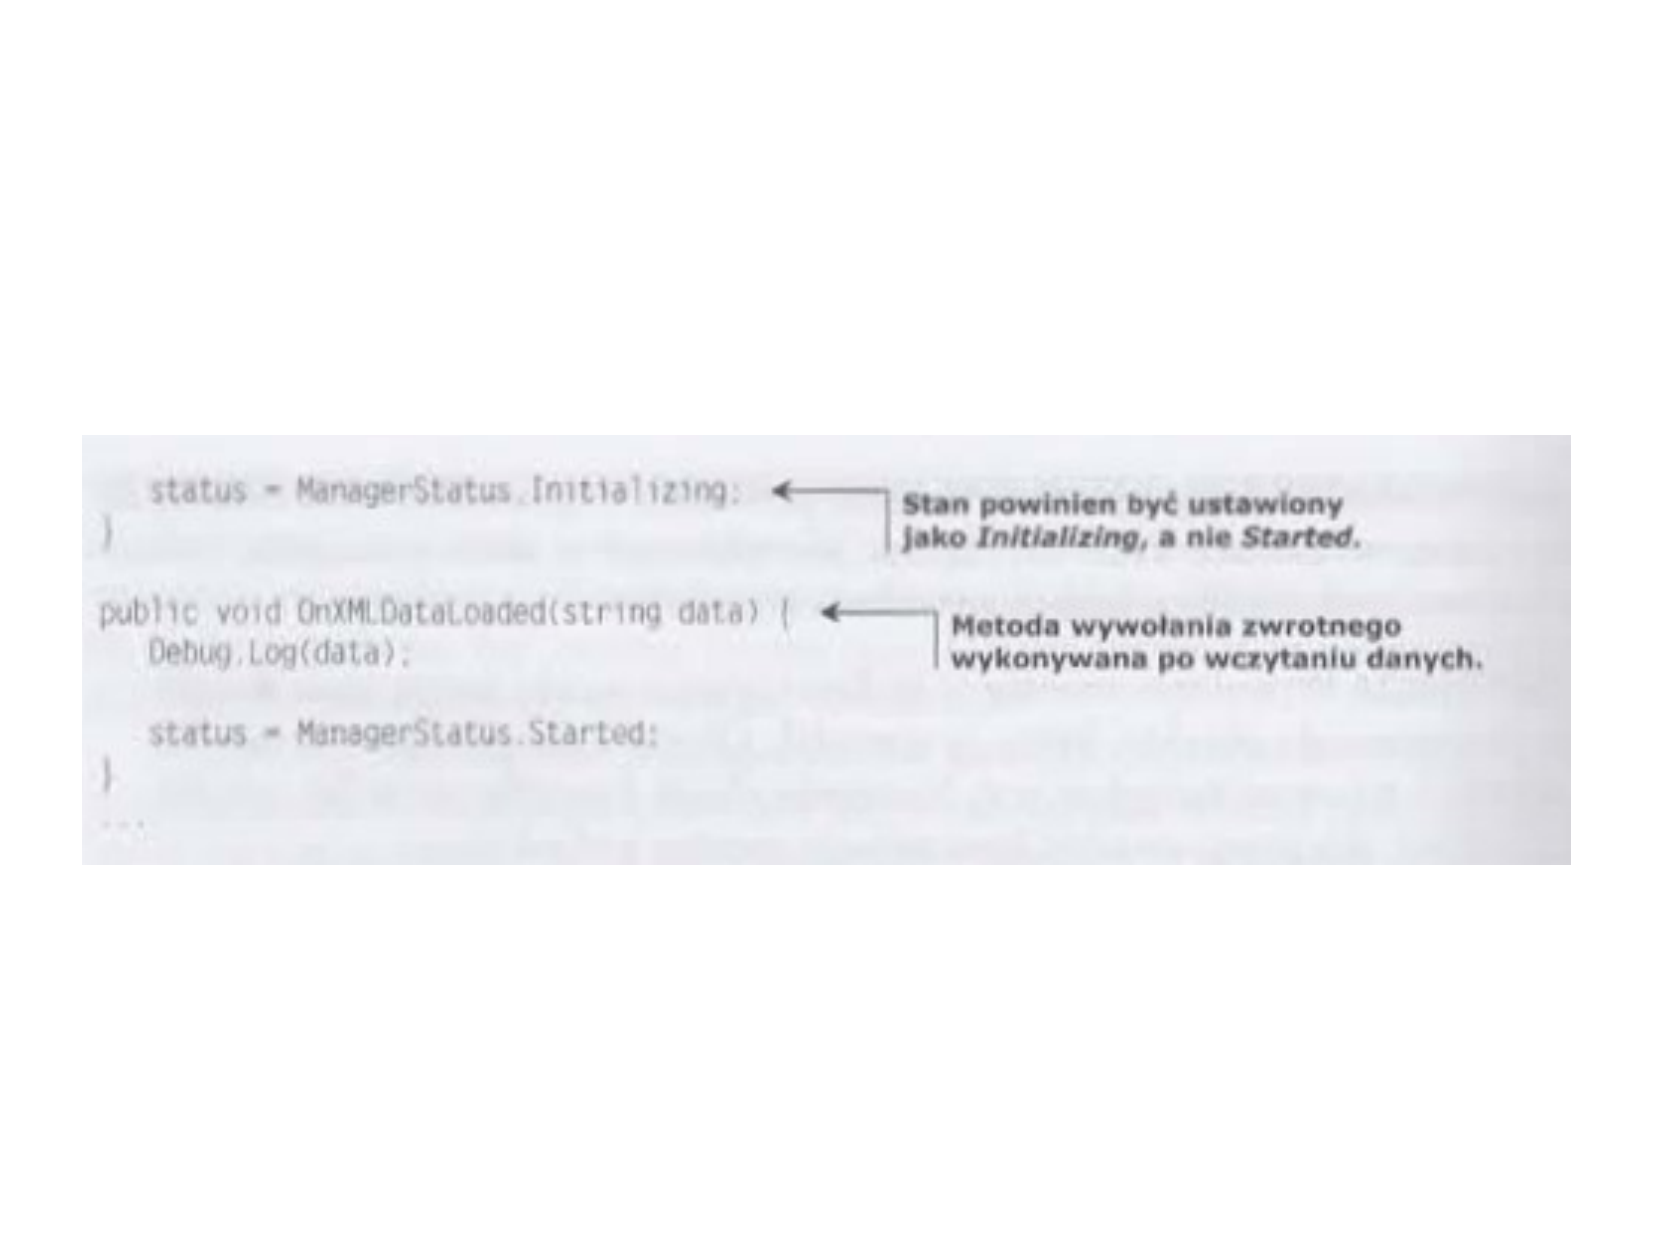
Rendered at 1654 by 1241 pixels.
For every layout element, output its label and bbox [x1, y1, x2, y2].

picture [82, 435, 1571, 865]
